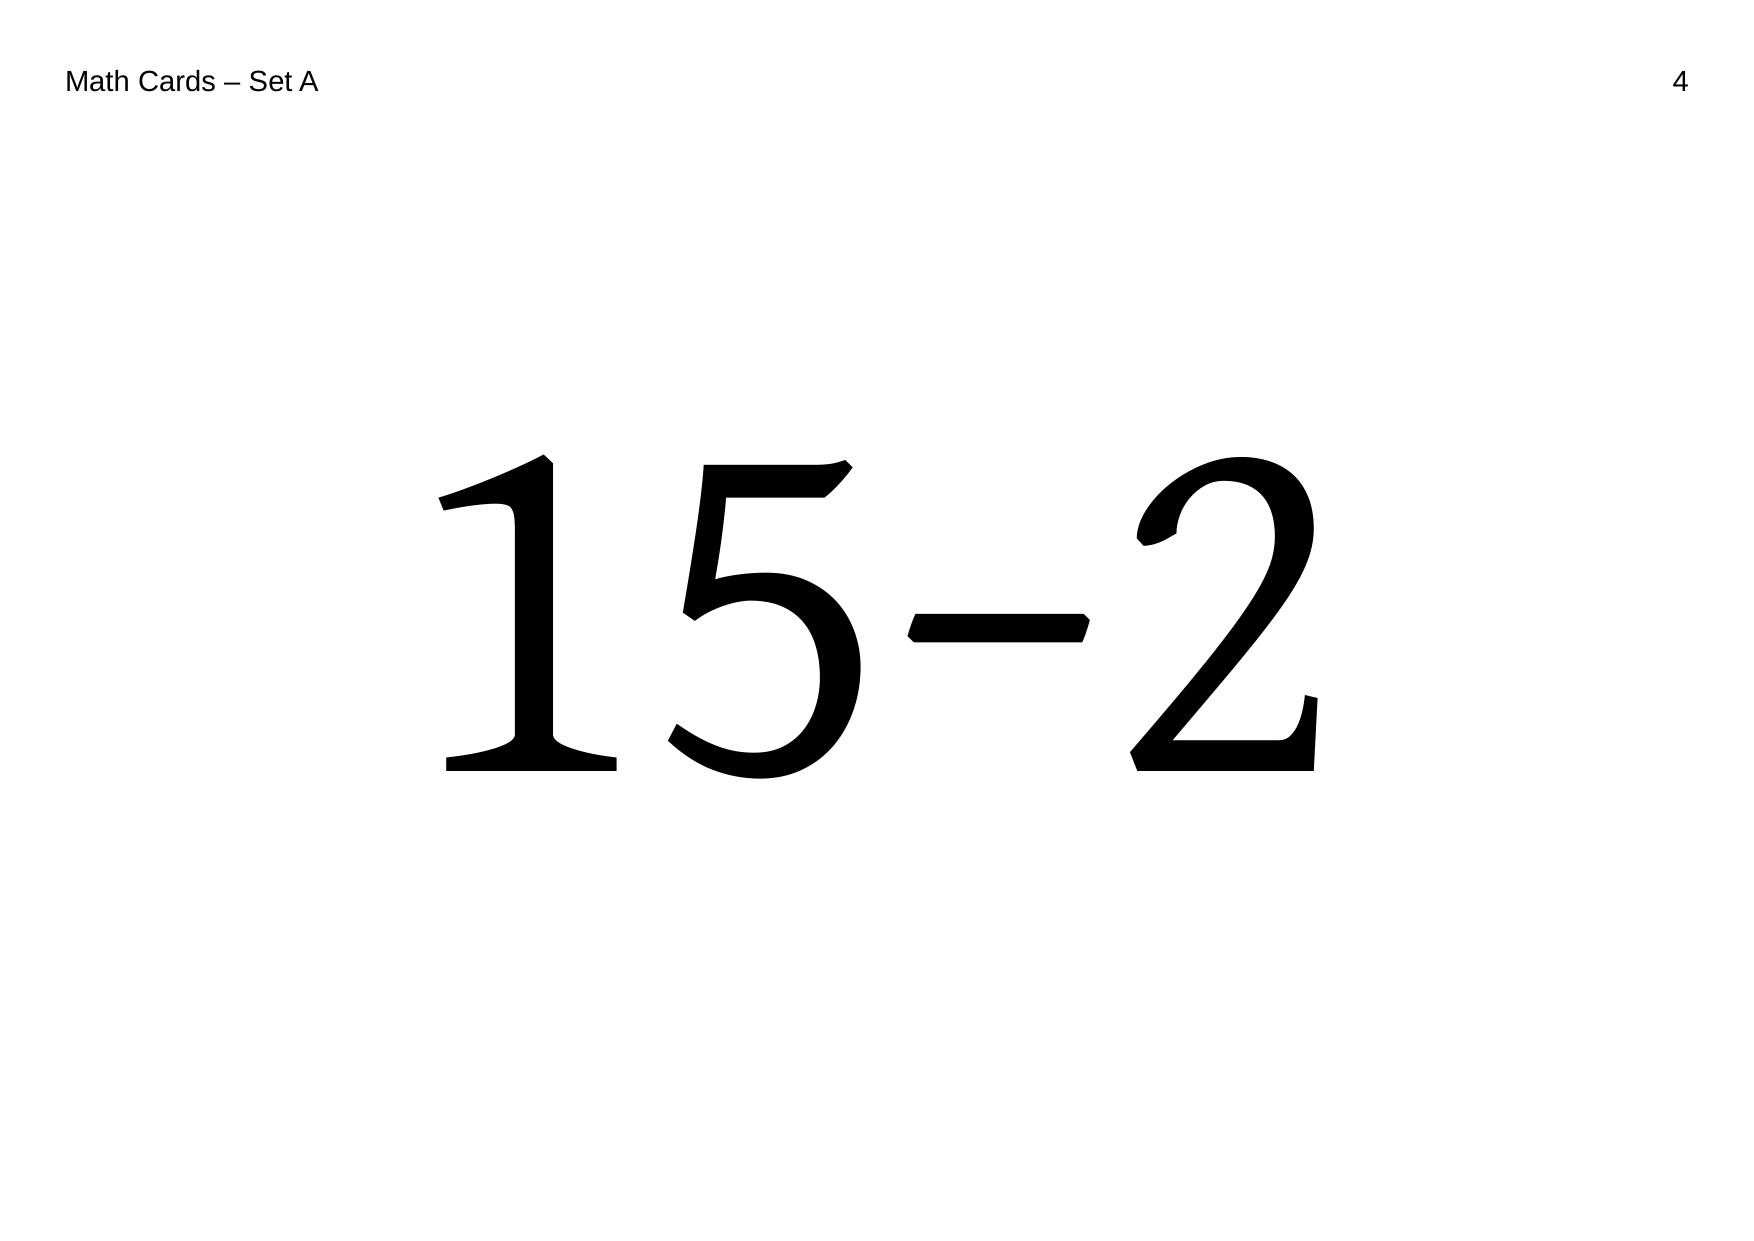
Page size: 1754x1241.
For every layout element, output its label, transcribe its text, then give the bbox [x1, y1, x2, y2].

text_box 15−2 [397, 318, 1357, 922]
text_box 4 [1666, 59, 1695, 104]
text_box Math Cards – Set A [59, 59, 326, 104]
